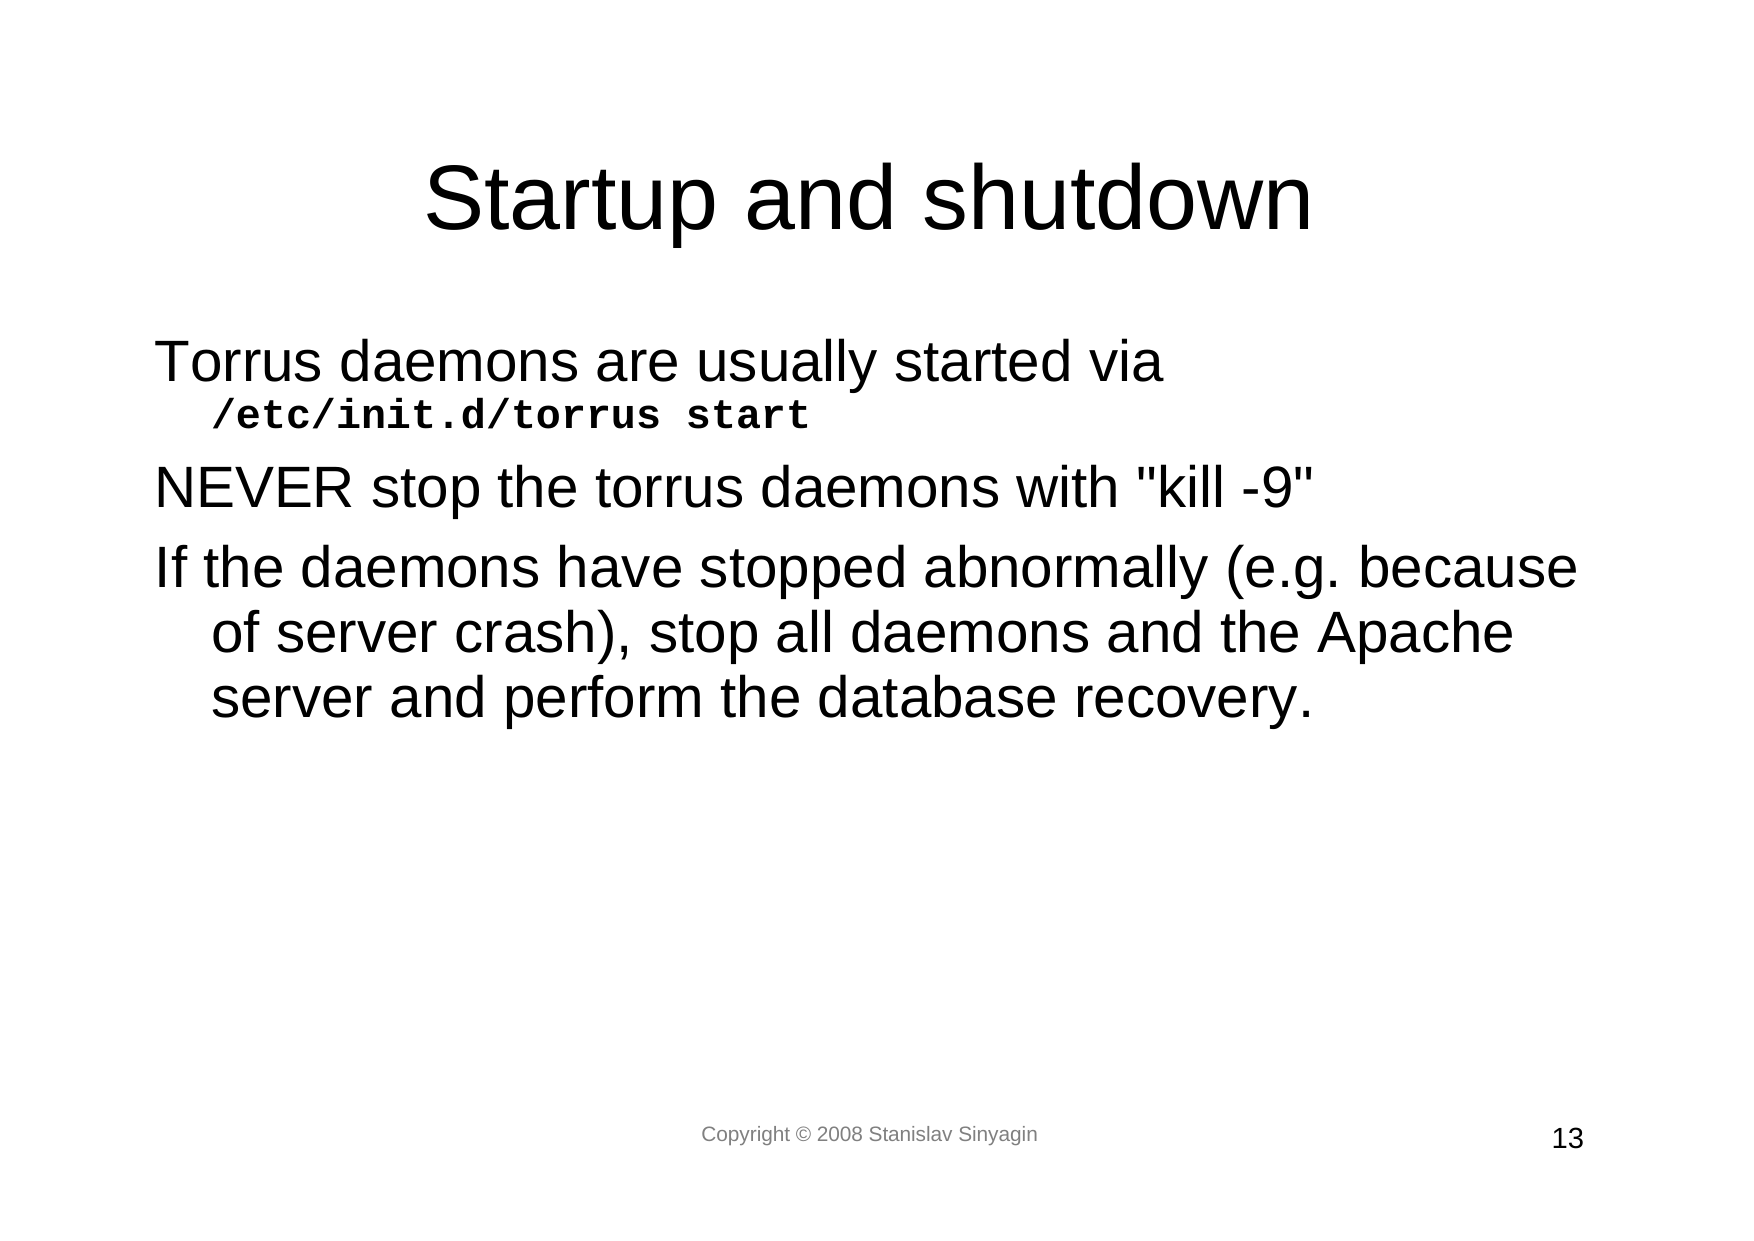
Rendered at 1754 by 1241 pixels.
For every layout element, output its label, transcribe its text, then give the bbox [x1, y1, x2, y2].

list Torrus daemons are usually started via /etc/init.d/torrus start NEVER stop the torrus daemons with "kill -9" If the daemons have stopped abnormally (e.g. because of server crash), stop all daemons and the Apache server and perform the database recovery. [140, 320, 1599, 1077]
title Startup and shutdown [140, 96, 1599, 299]
